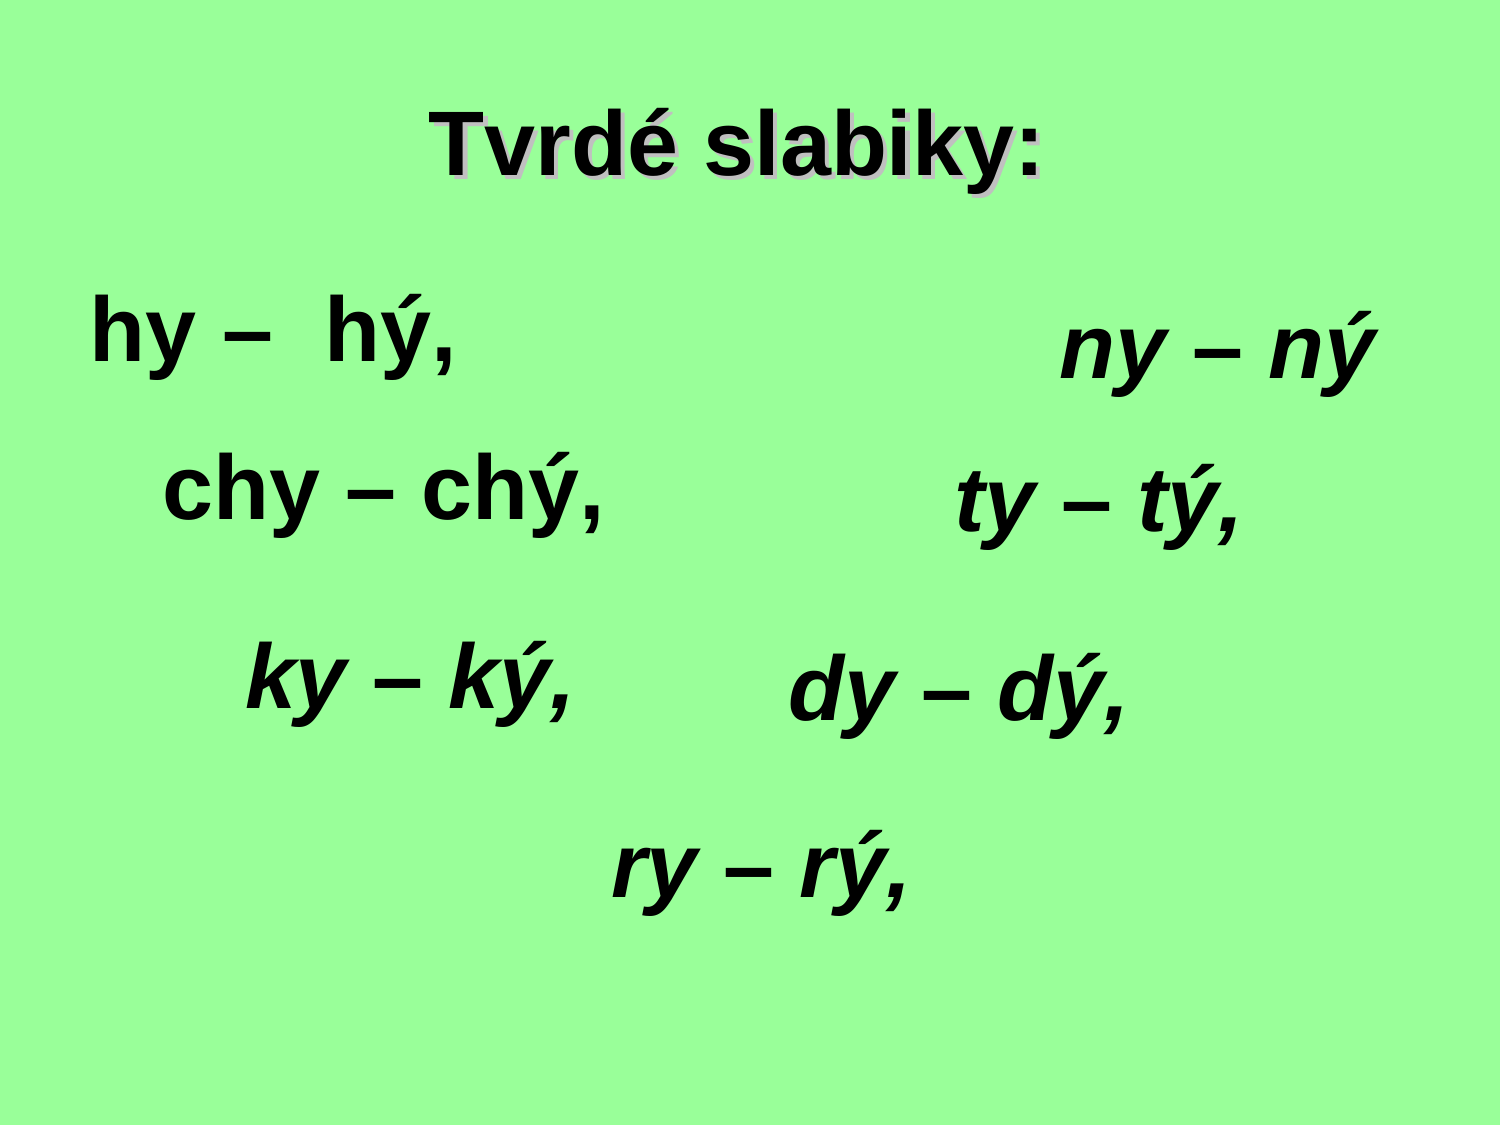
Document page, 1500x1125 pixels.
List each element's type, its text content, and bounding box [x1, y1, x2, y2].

list chy – chý, [147, 420, 680, 662]
text_box ry – rý, [596, 798, 1022, 924]
title Tvrdé slabiky: [75, 45, 1426, 233]
text_box ny – ný [1045, 278, 1465, 405]
text_box ky – ký, [230, 609, 715, 735]
list hy – hý, [75, 262, 514, 492]
text_box dy – dý, [773, 621, 1223, 747]
text_box ty – tý, [939, 432, 1260, 558]
